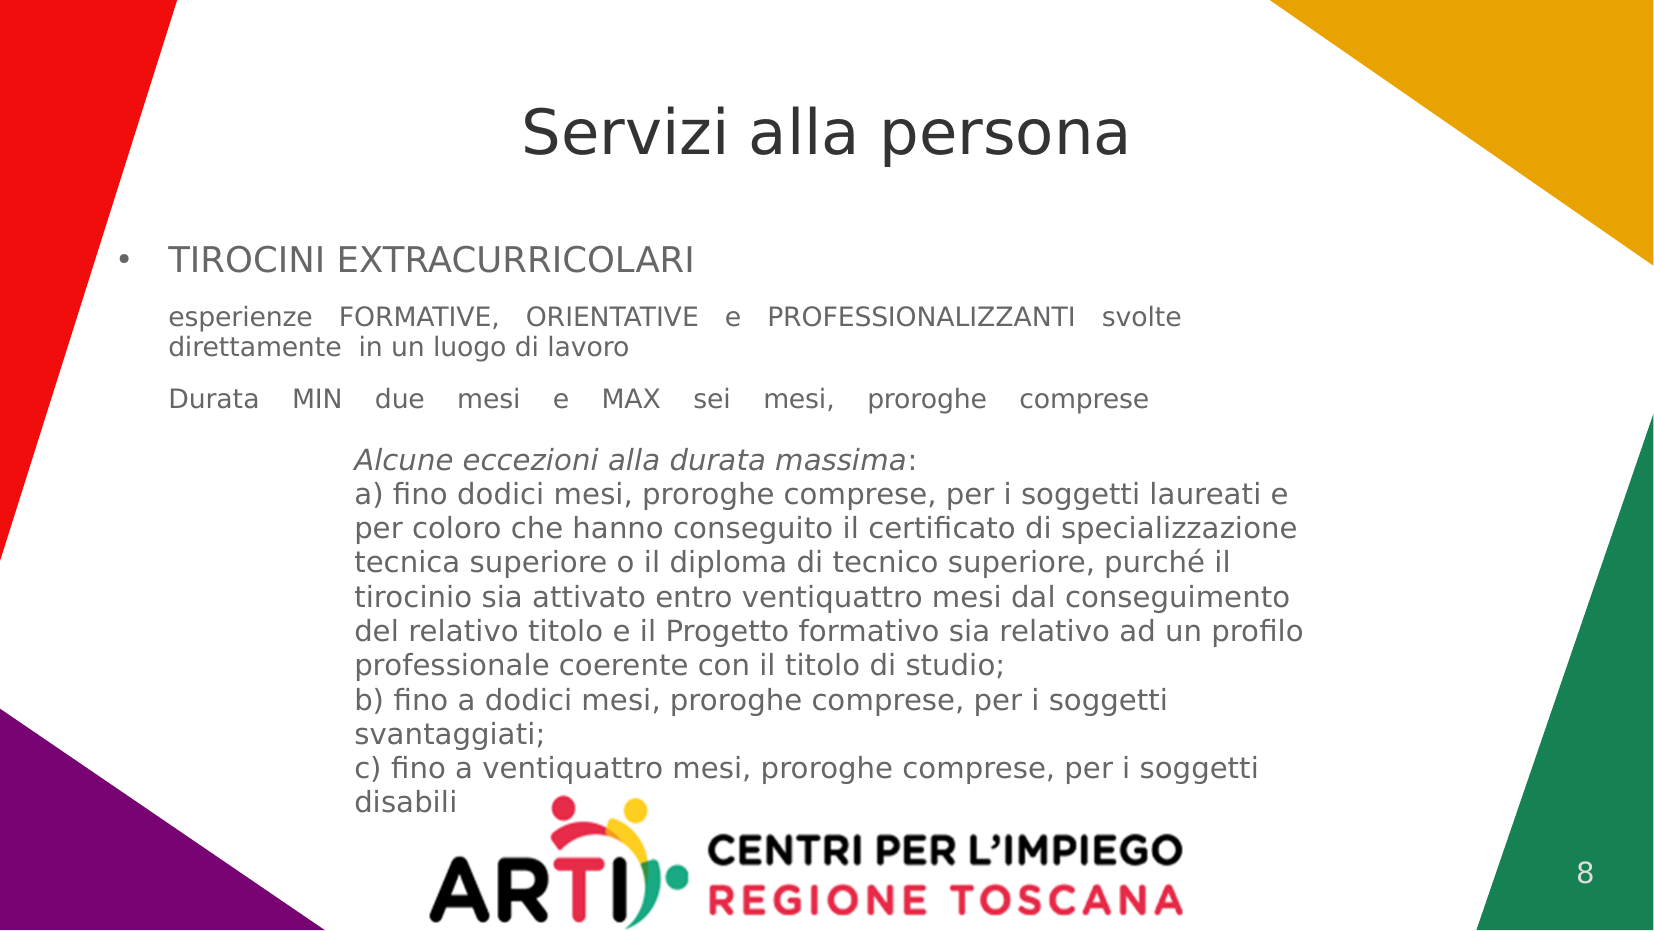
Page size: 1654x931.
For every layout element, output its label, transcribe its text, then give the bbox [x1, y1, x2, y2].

picture [413, 827, 1199, 931]
title Servizi alla persona [118, 59, 1536, 207]
text_box Alcune eccezioni alla durata massima: a) fino dodici mesi, proroghe comprese, per i soggetti laureati e per coloro che hanno conseguito il certificato di specializzazione tecnica superiore o il diploma di tecnico superiore, purché il tirocinio sia attivato entro ventiquattro mesi dal conseguimento del relativo titolo e il Progetto formativo sia relativo ad un profilo professionale coerente con il titolo di studio; b) fino a dodici mesi, proroghe comprese, per i soggetti svantaggiati; c) fino a ventiquattro mesi, proroghe comprese, per i soggetti disabili [354, 442, 1329, 827]
list TIROCINI EXTRACURRICOLARI esperienze FORMATIVE, ORIENTATIVE e PROFESSIONALIZZANTI svolte direttamente in un luogo di lavoro Durata MIN due mesi e MAX sei mesi, proroghe comprese [118, 177, 1182, 502]
